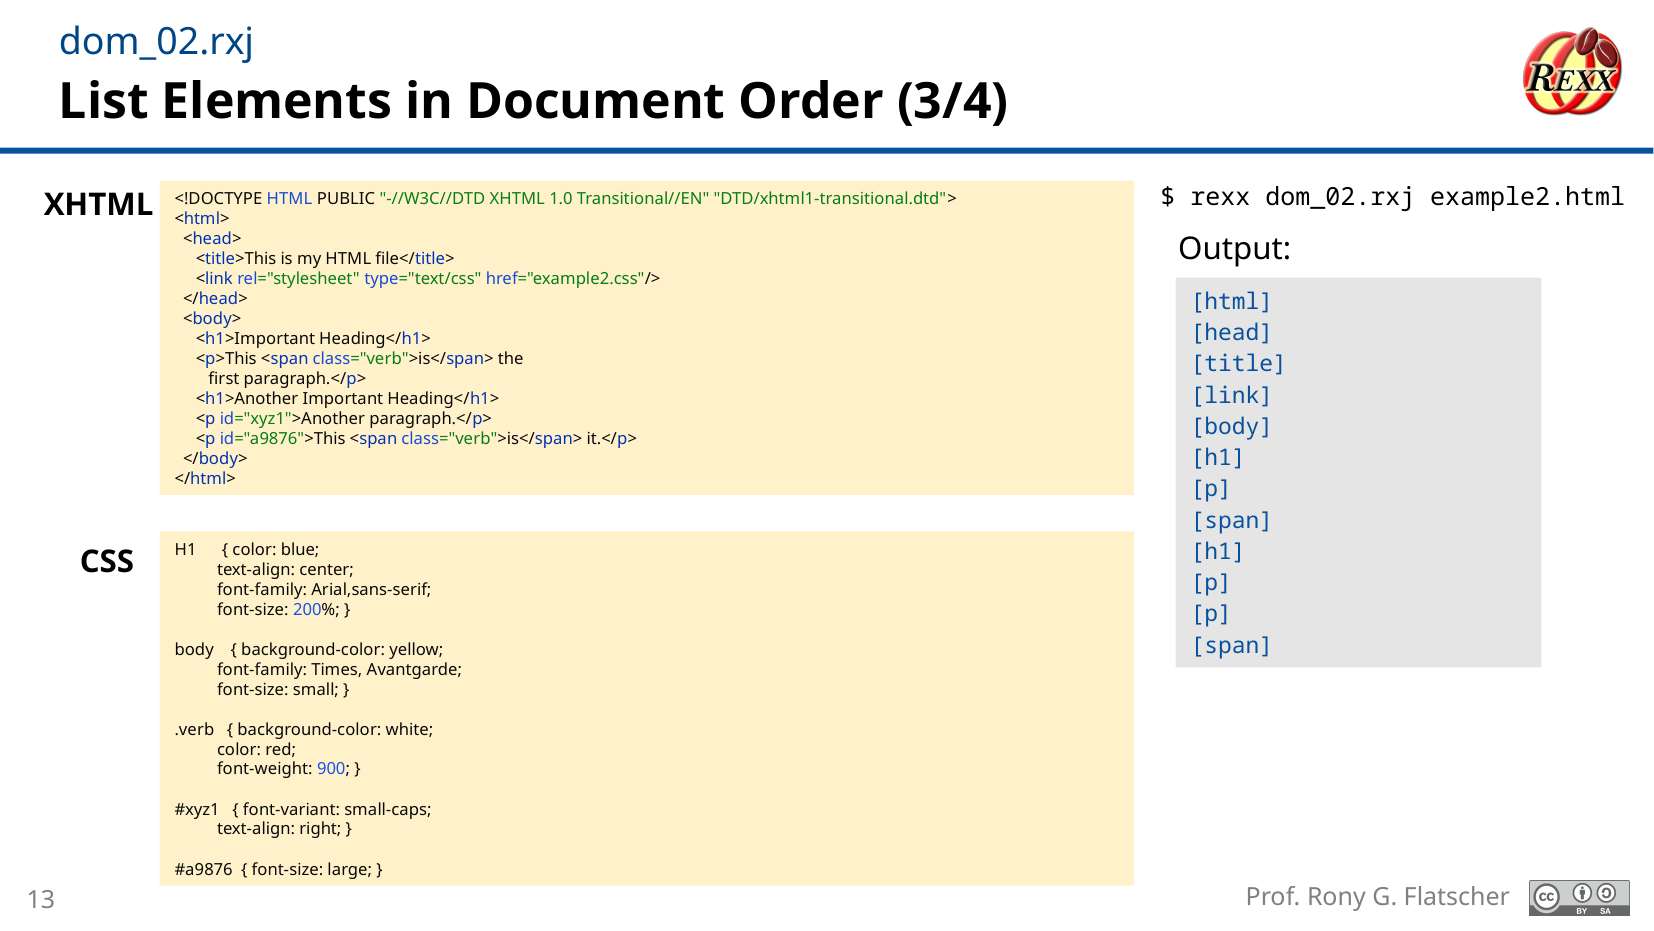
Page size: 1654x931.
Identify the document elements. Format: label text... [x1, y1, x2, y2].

text_box XHTML [28, 175, 177, 231]
text_box $ rexx dom_02.rxj example2.html [1145, 171, 1648, 227]
text_box H1 { color: blue; text-align: center; font-family: Arial,sans-serif; font-size: 200%; } body { background-color: yellow; font-family: Times, Avantgarde; font-size: small; } .verb { background-color: white; color: red; font-weight: 900; } #xyz1 { font-variant: small-caps; text-align: right; } #a9876 { font-size: large; } [159, 531, 1134, 886]
text_box Output: [1163, 218, 1653, 275]
text_box CSS [64, 531, 154, 588]
text_box <!DOCTYPE HTML PUBLIC "-//W3C//DTD XHTML 1.0 Transitional//EN" "DTD/xhtml1-transitional.dtd"> <html> <head> <title>This is my HTML file</title> <link rel="stylesheet" type="text/css" href="example2.css"/> </head> <body> <h1>Important Heading</h1> <p>This <span class="verb">is</span> the first paragraph.</p> <h1>Another Important Heading</h1> <p id="xyz1">Another paragraph.</p> <p id="a9876">This <span class="verb">is</span> it.</p> </body> </html> [159, 180, 1134, 495]
text_box [html] [head] [title] [link] [body] [h1] [p] [span] [h1] [p] [p] [span] [1175, 277, 1542, 653]
title dom_02.rxj List Elements in Document Order (3/4) [0, 0, 1625, 148]
